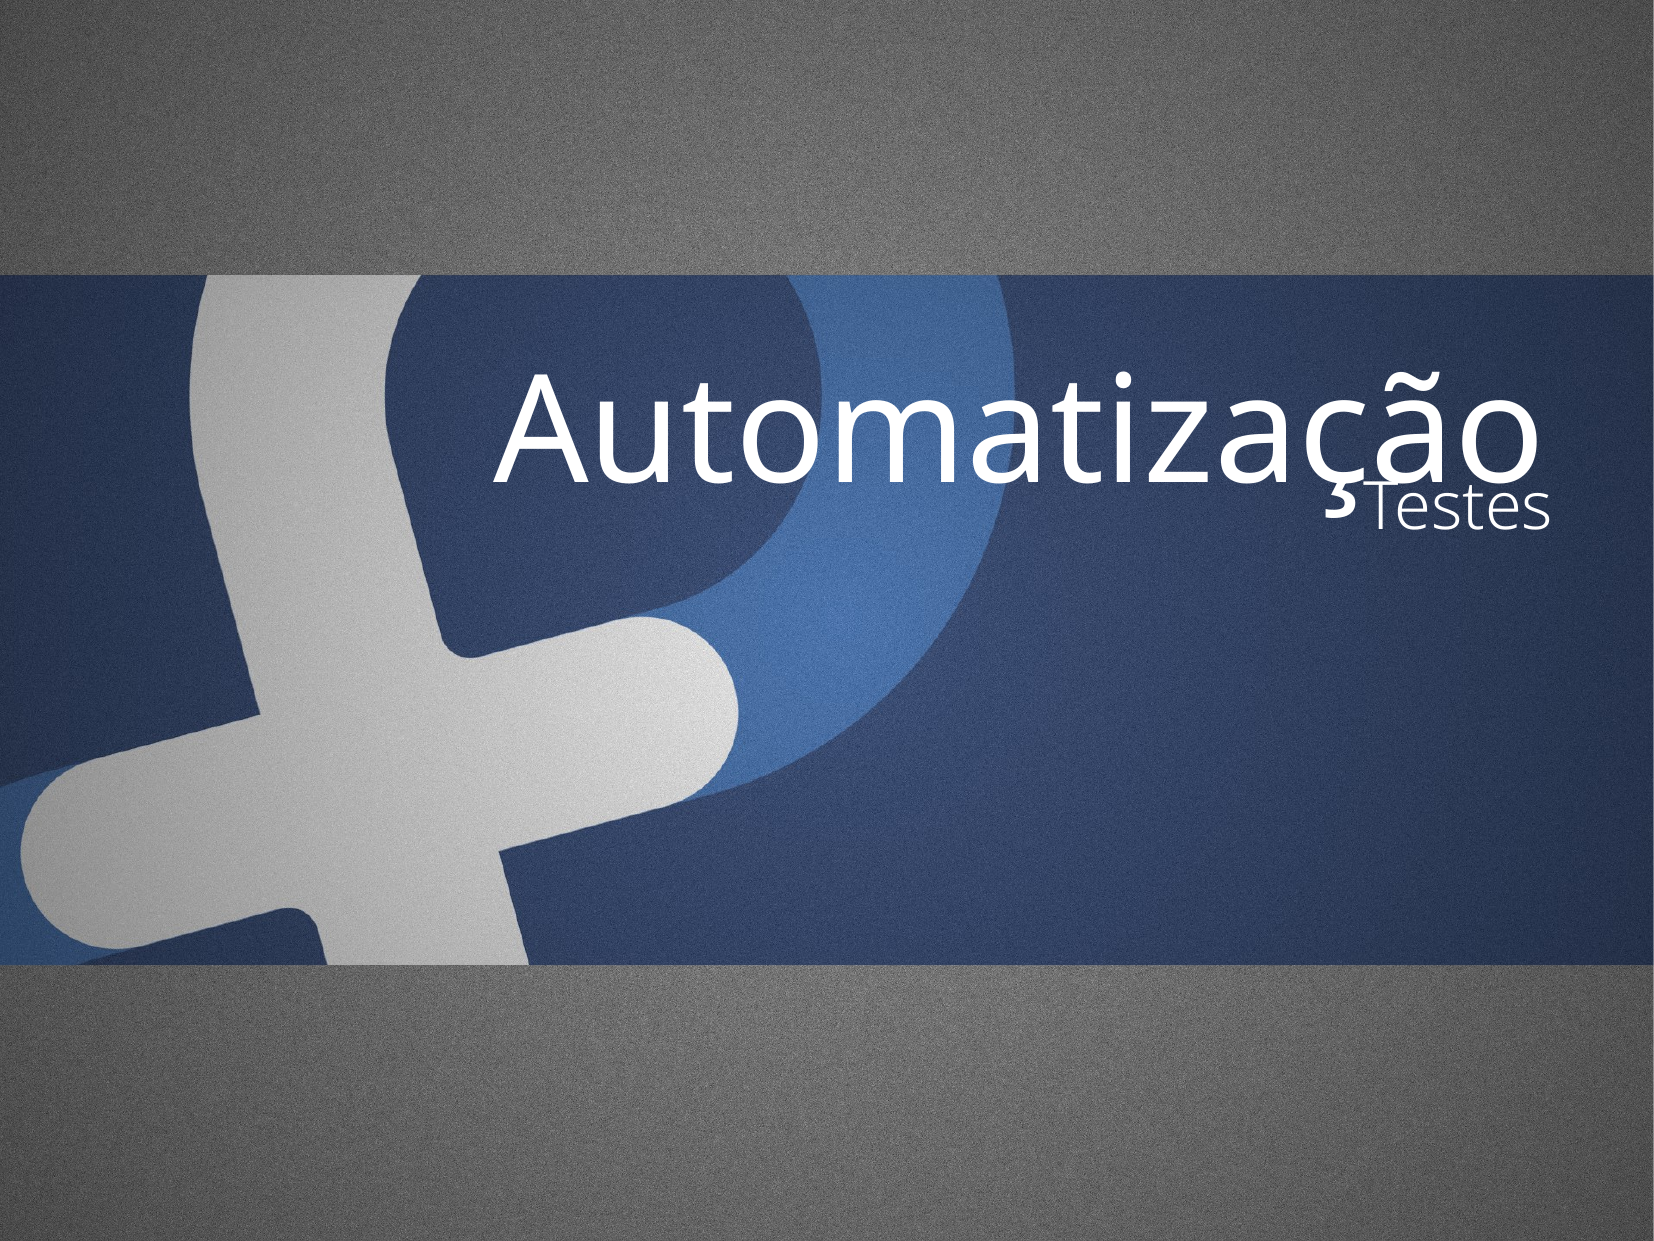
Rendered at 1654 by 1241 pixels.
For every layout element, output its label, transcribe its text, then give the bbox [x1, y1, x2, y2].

text_box Automatização [440, 315, 1561, 654]
text_box Testes [395, 458, 1554, 621]
picture [0, 0, 1654, 1241]
